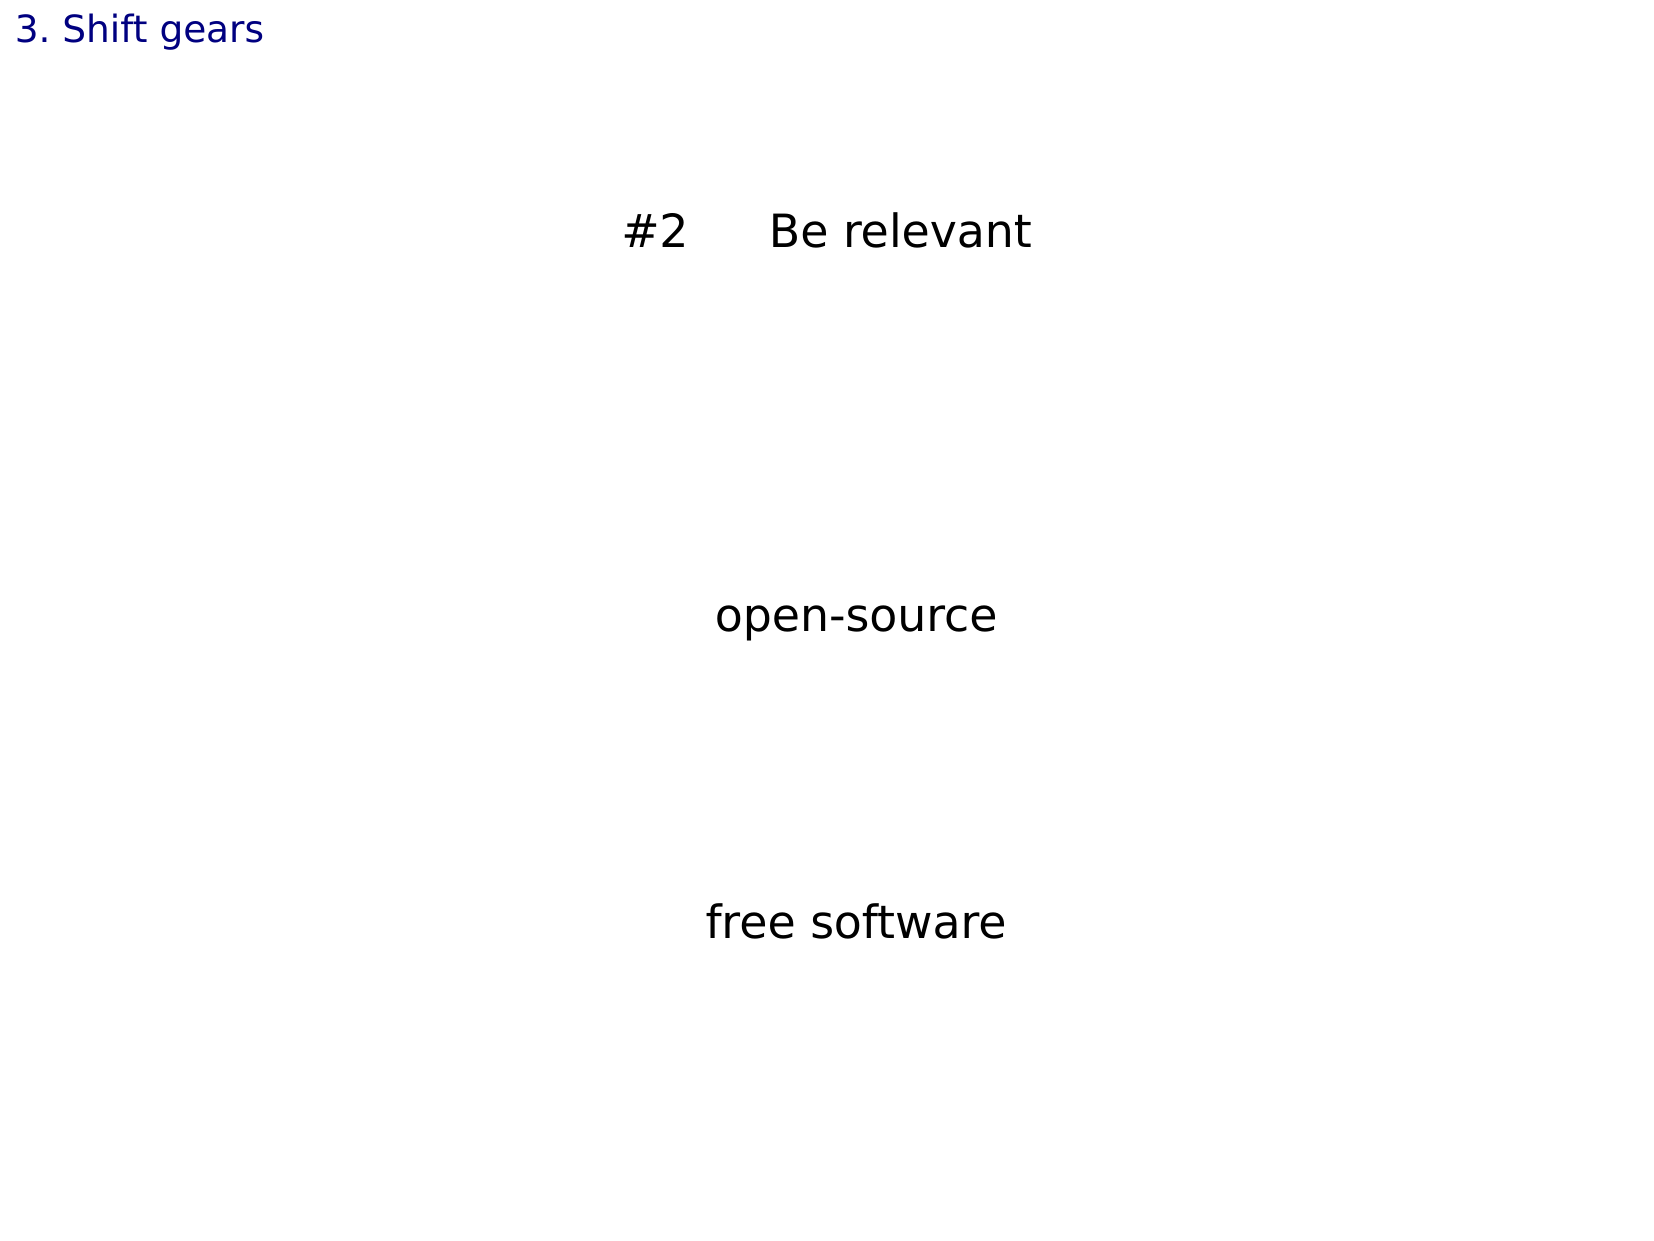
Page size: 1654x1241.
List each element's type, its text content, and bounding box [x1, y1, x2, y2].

text_box open-source [501, 581, 1211, 650]
text_box free software [501, 888, 1211, 957]
text_box 3. Shift gears [0, 0, 768, 59]
text_box #2 Be relevant [0, 197, 1654, 266]
